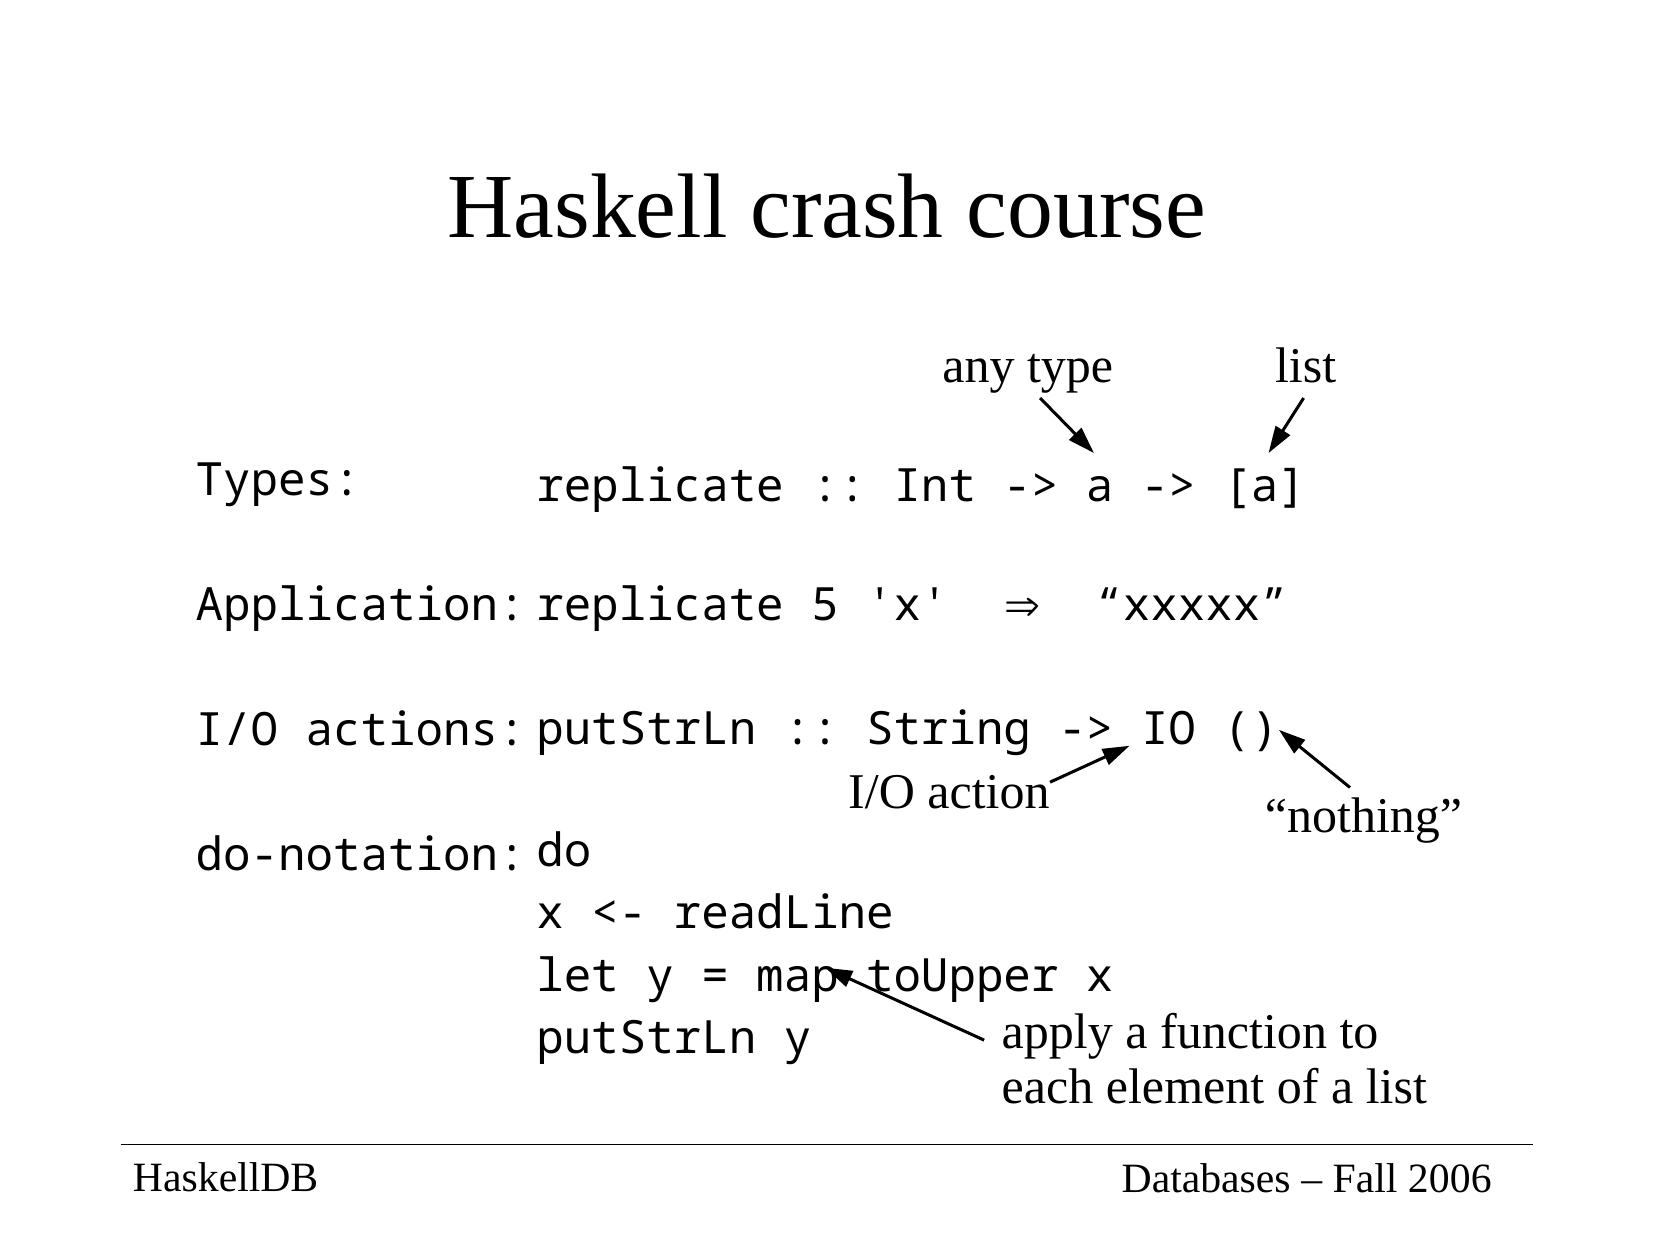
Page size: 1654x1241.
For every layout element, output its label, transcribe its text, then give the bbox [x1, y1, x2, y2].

text_box replicate 5 'x' ⇒ “xxxxx” [536, 571, 1289, 628]
title Haskell crash course [121, 102, 1534, 311]
text_box Types: Application: I/O actions: do-notation: [195, 445, 526, 811]
text_box putStrLn :: String -> IO () [536, 695, 1280, 748]
text_box list [1275, 337, 1337, 394]
text_box apply a function to each element of a list [1001, 1003, 1428, 1116]
text_box I/O action [848, 764, 1051, 821]
text_box “nothing” [1264, 787, 1463, 844]
text_box any type [942, 337, 1114, 394]
text_box replicate :: Int -> a -> [a] [536, 452, 1307, 505]
text_box do x <- readLine let y = map toUpper x putStrLn y [536, 817, 1115, 1026]
